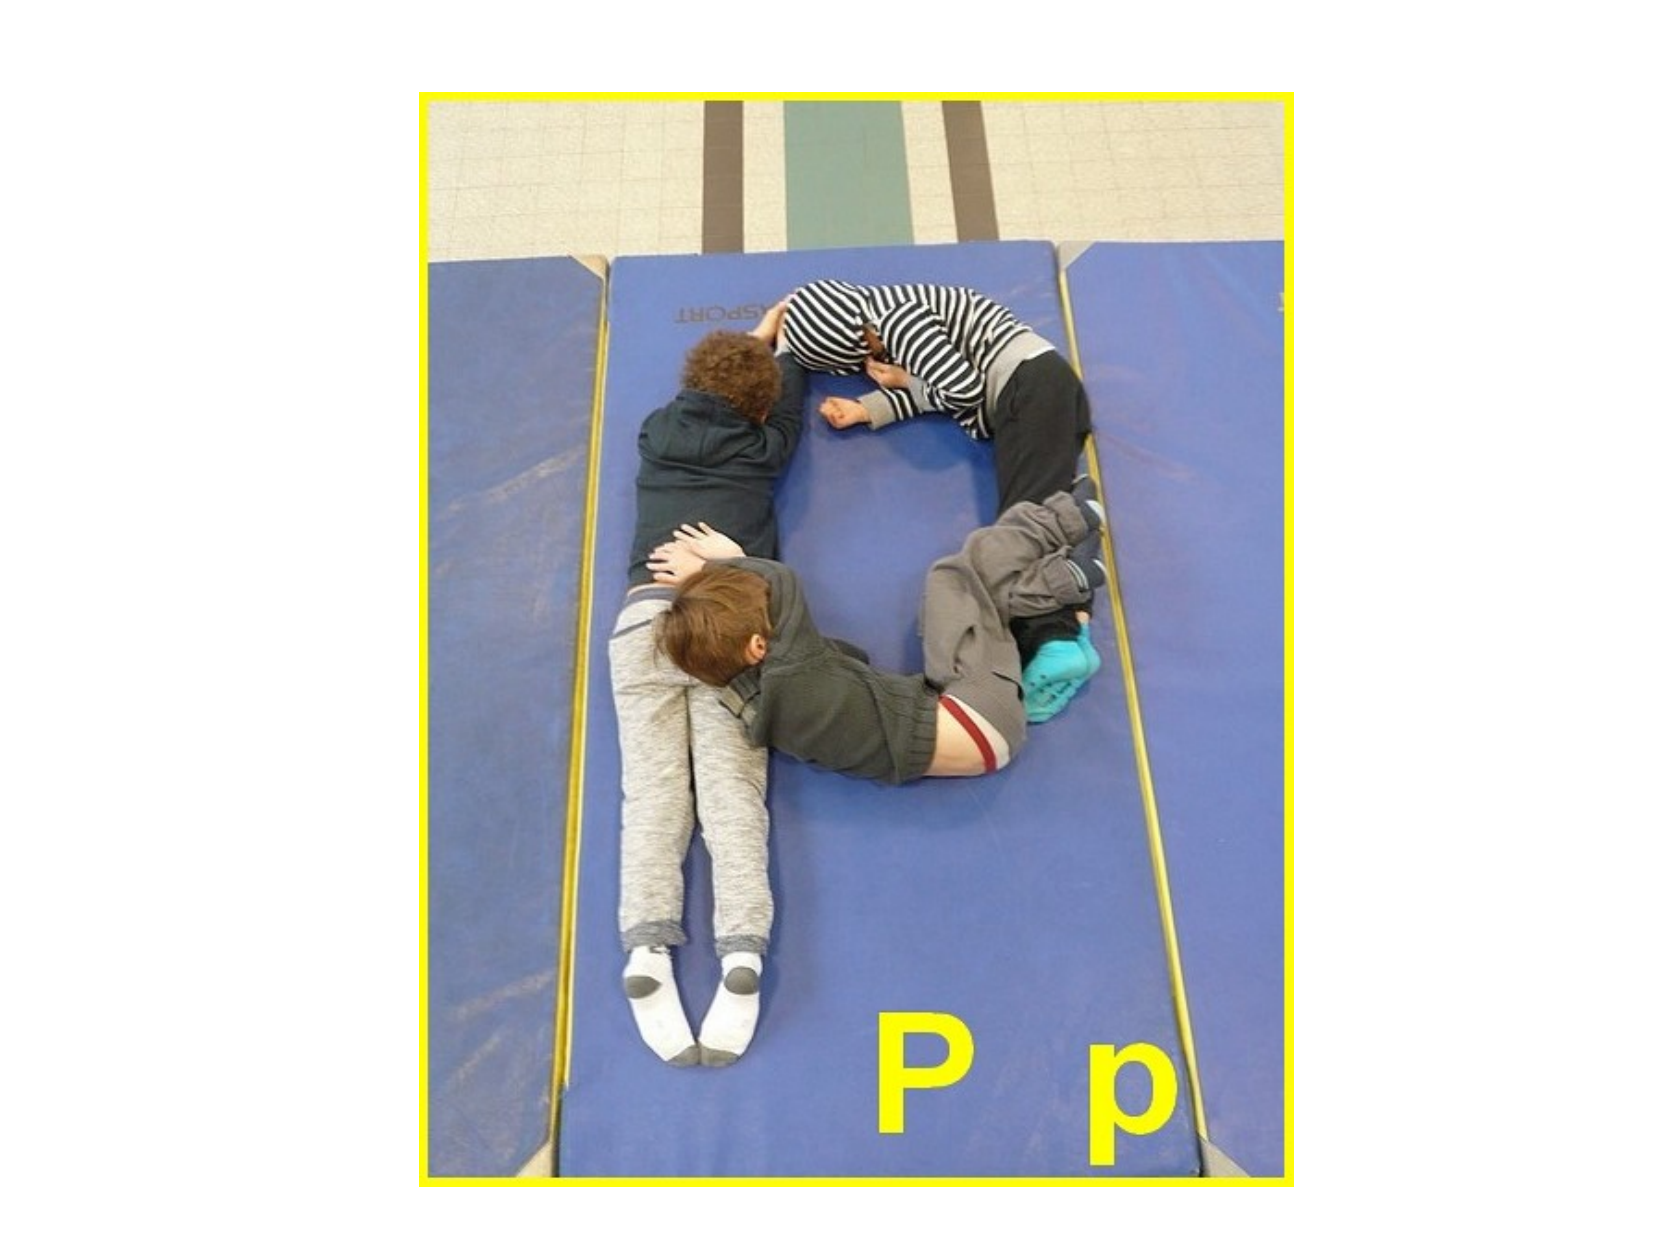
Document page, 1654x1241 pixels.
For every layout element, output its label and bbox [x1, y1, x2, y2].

picture [419, 92, 1294, 1188]
